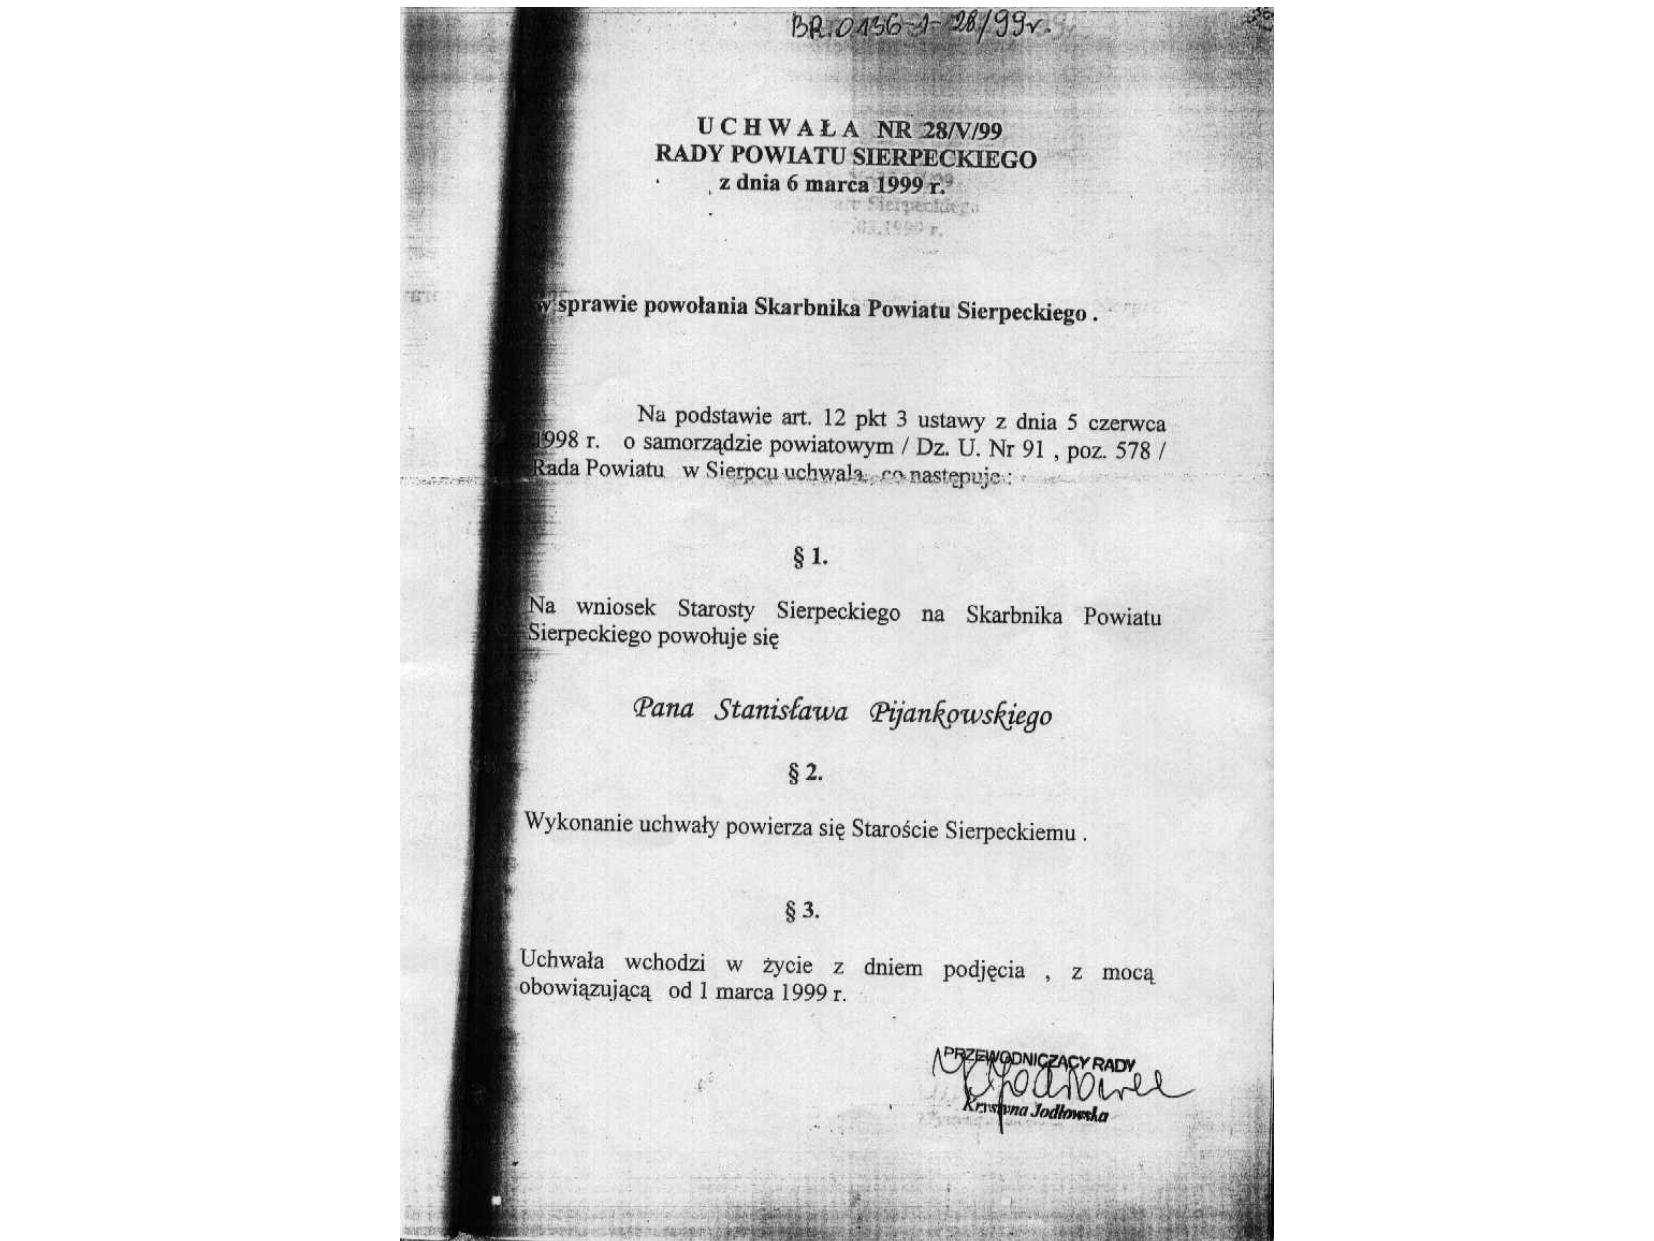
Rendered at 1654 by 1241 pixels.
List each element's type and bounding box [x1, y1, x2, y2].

picture [400, 7, 1274, 1241]
